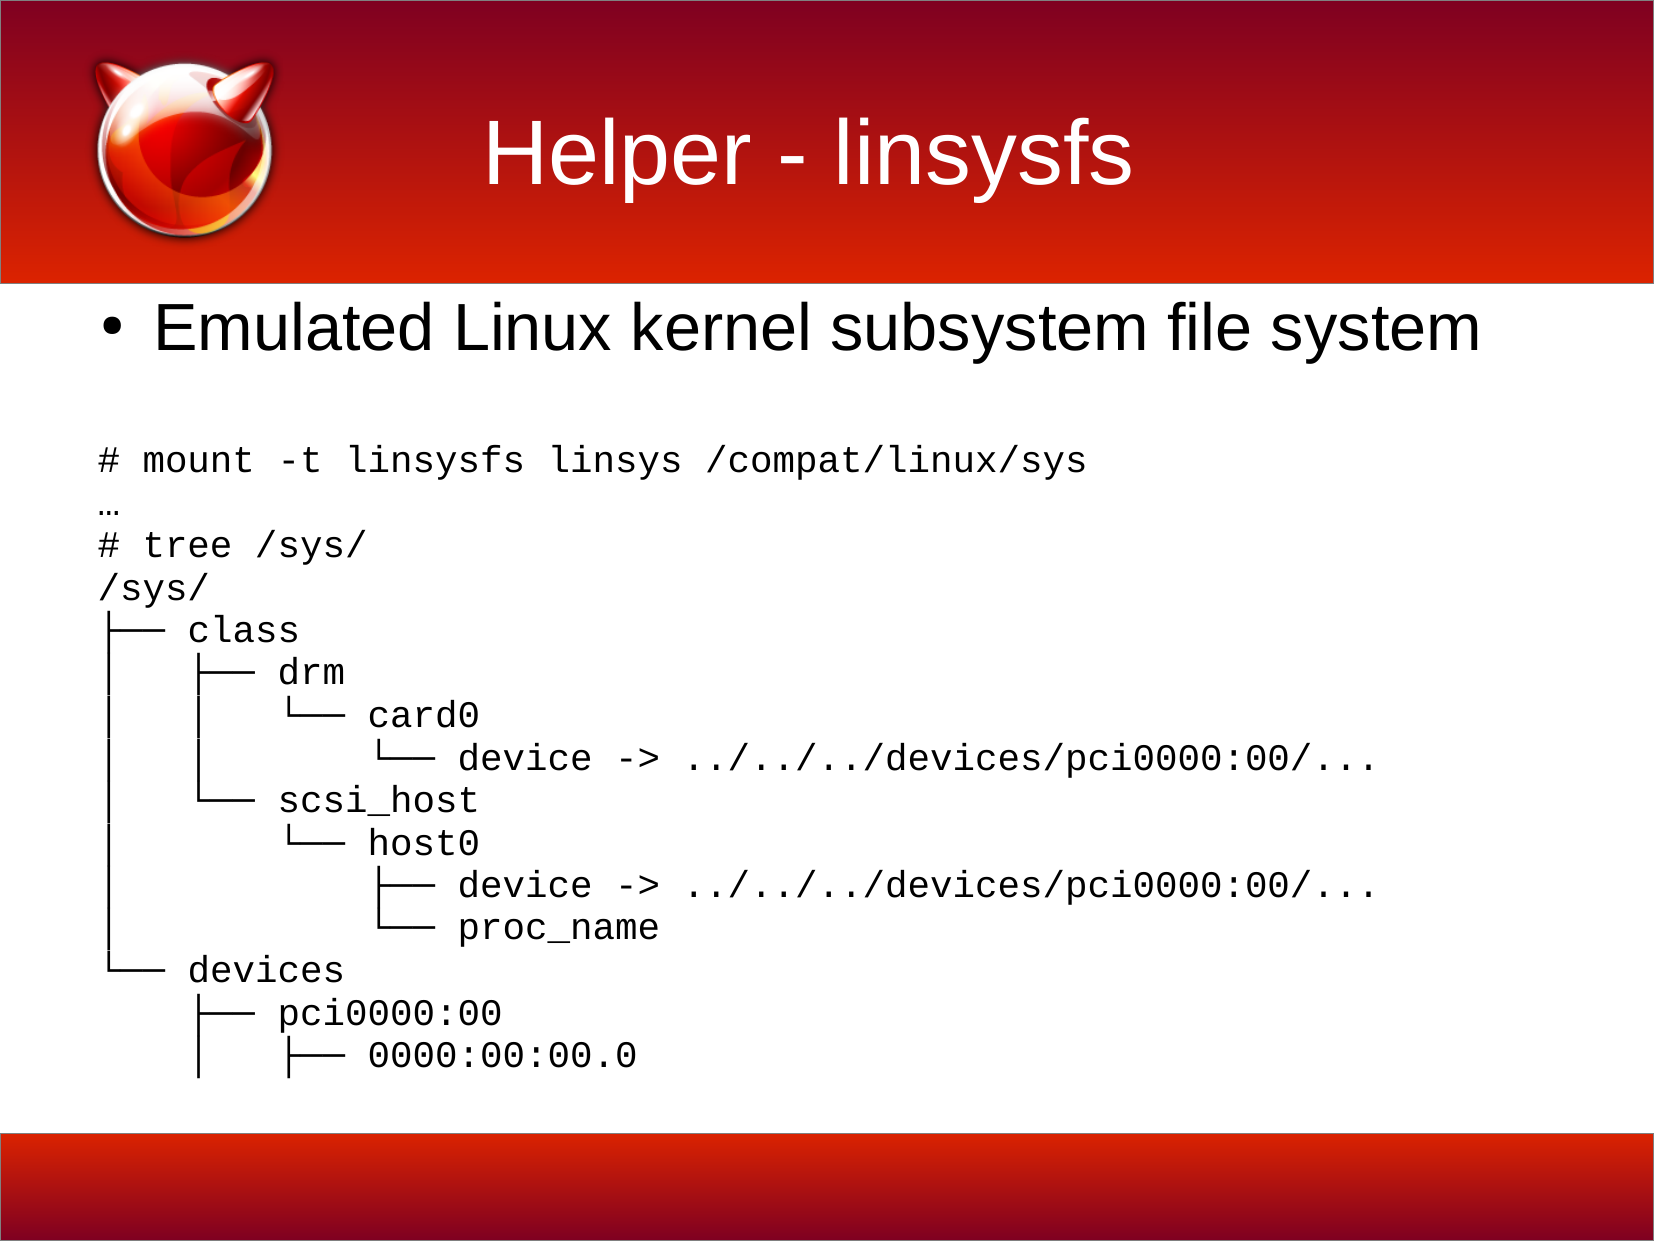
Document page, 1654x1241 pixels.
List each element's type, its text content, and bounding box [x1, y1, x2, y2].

list Emulated Linux kernel subsystem file system [82, 290, 1538, 1010]
title Helper - linsysfs [82, 49, 1536, 257]
text_box # mount -t linsysfs linsys /compat/linux/sys … # tree /sys/ /sys/ ├── class │ ├── drm │ │ └── card0 │ │ └── device -> ../../../devices/pci0000:00/... │ └── scsi_host │ └── host0 │ ├── device -> ../../../devices/pci0000:00/... │ └── proc_name └── devices ├── pci0000:00 │ ├── 0000:00:00.0 [82, 433, 1527, 1098]
